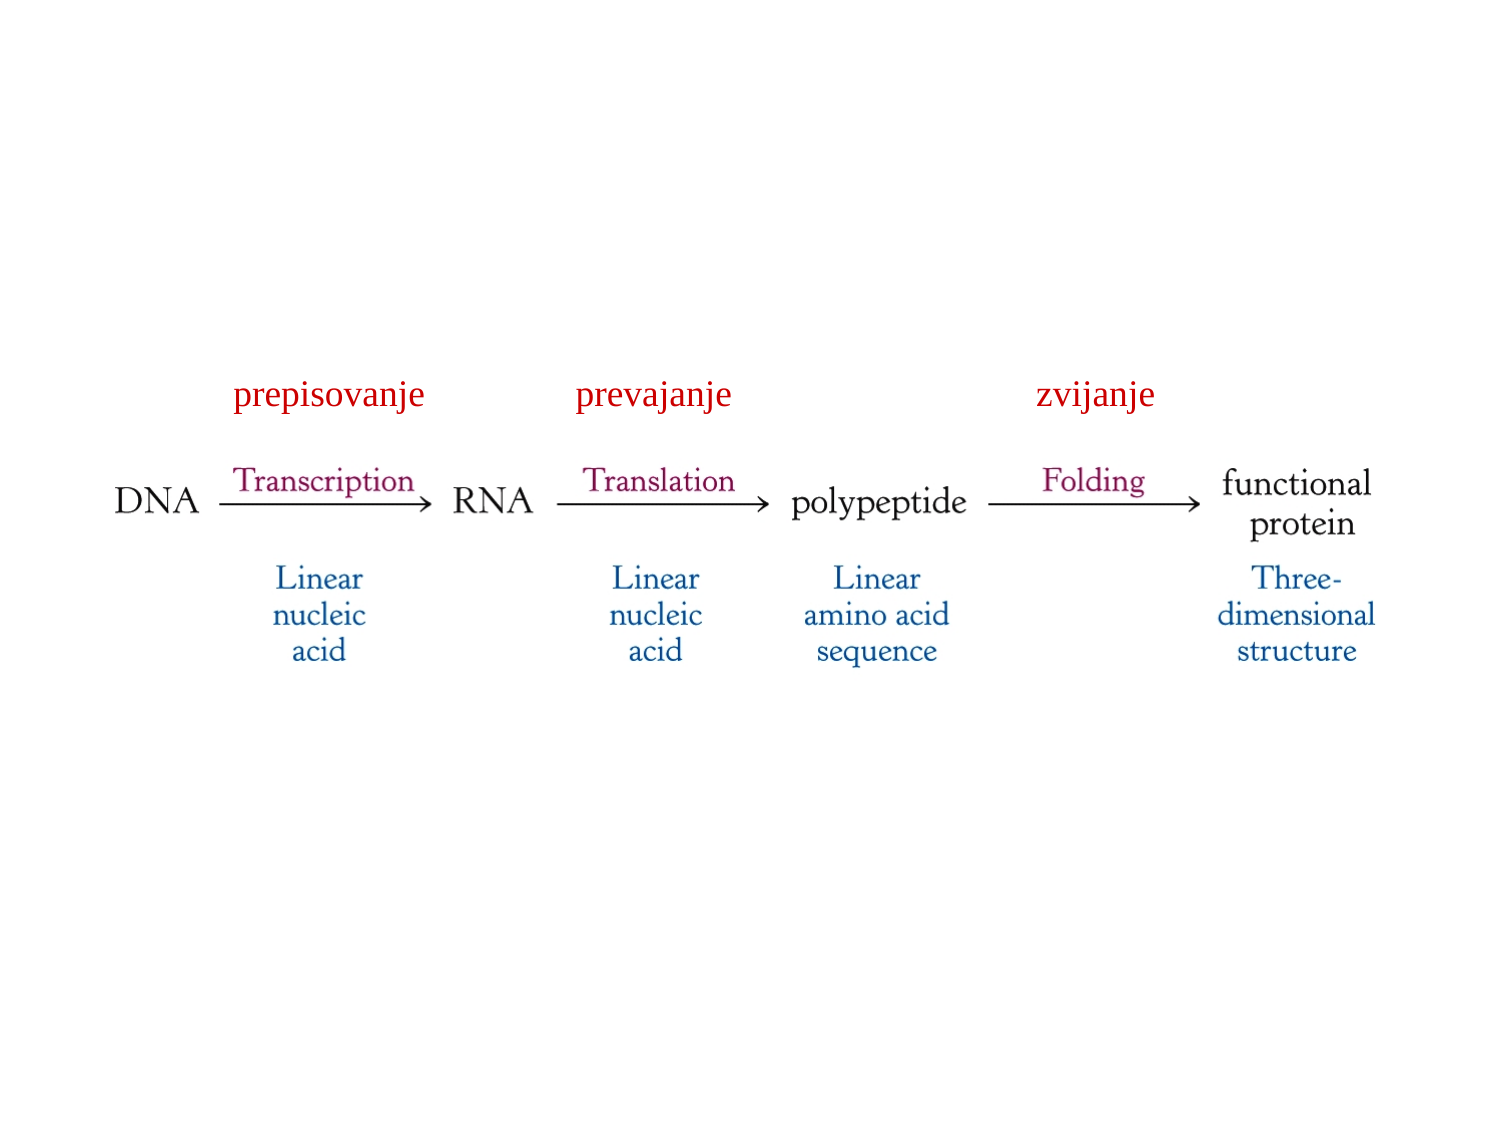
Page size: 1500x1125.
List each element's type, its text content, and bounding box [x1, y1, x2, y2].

text_box prepisovanje [218, 361, 441, 422]
text_box prevajanje [560, 361, 748, 422]
text_box zvijanje [1021, 361, 1171, 422]
picture [95, 442, 1405, 683]
